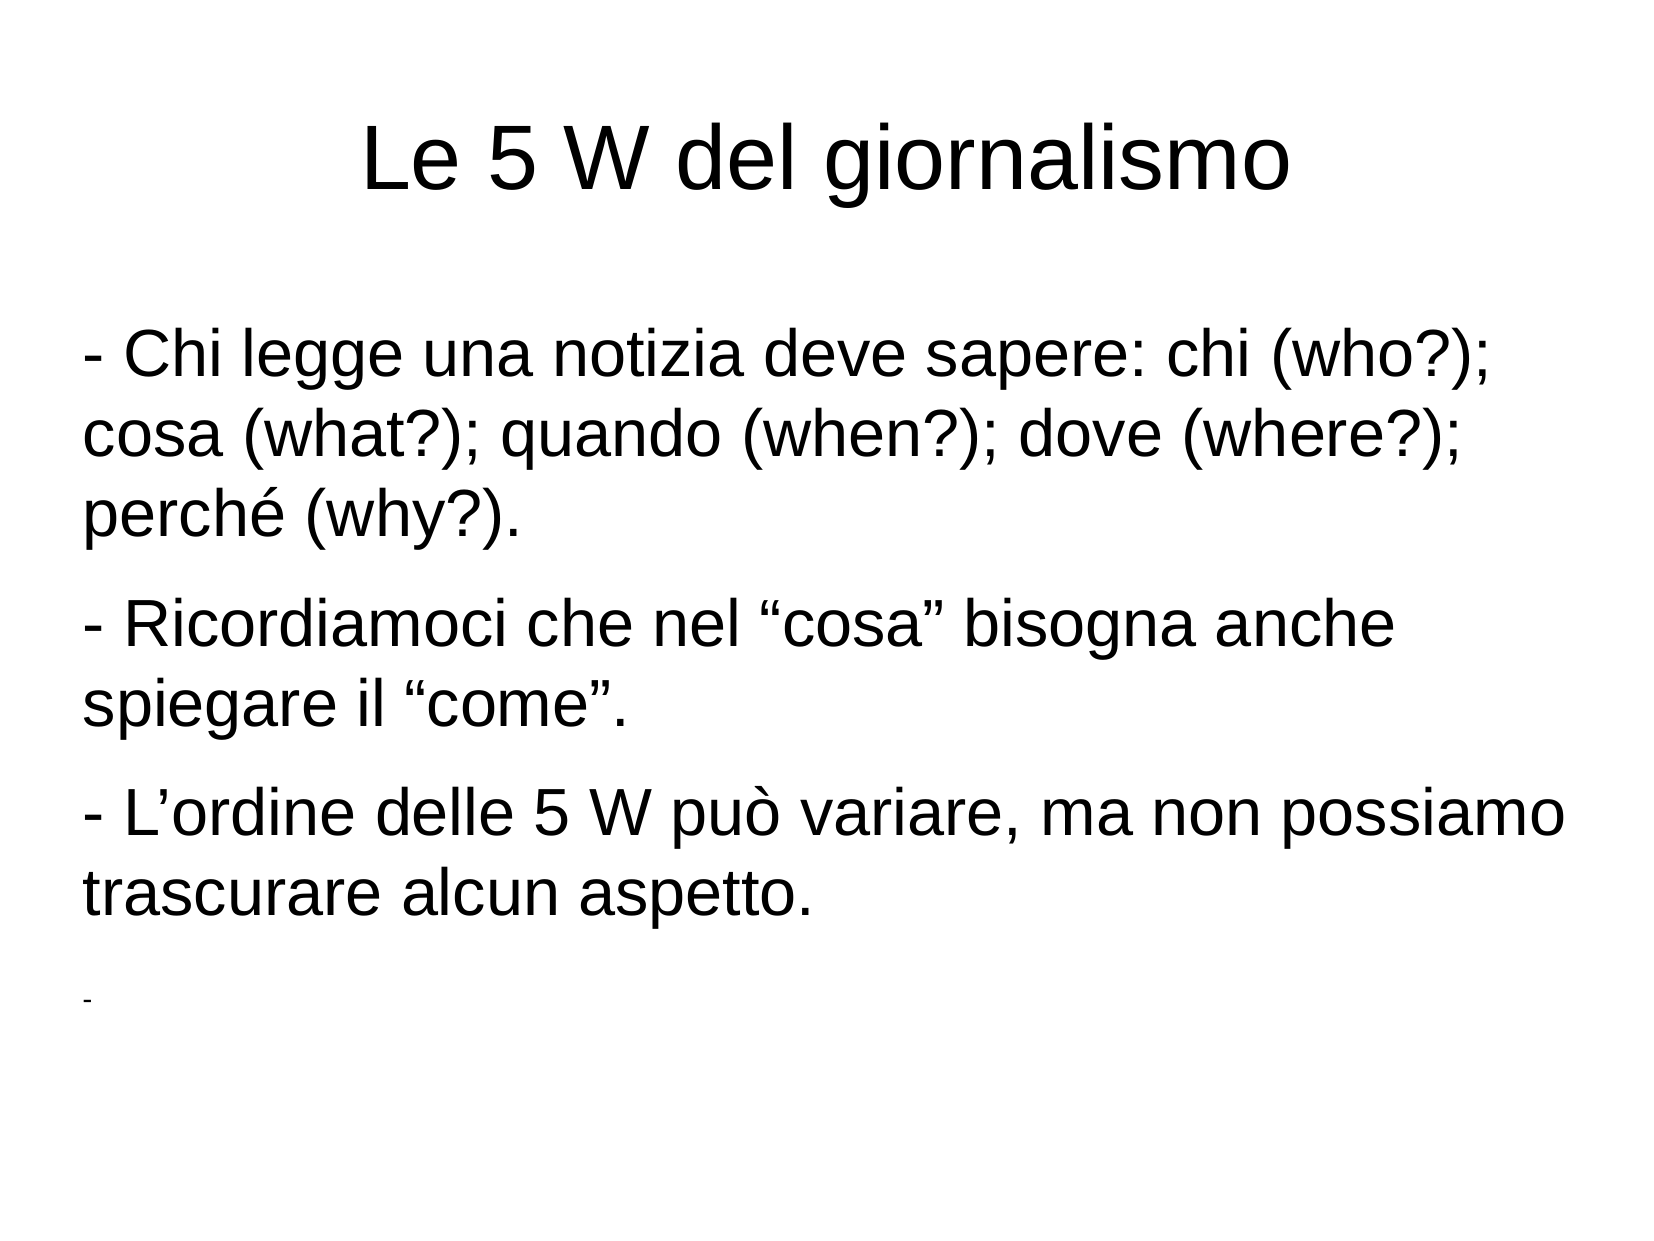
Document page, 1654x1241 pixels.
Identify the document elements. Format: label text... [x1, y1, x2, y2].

title Le 5 W del giornalismo [82, 49, 1571, 257]
list - Chi legge una notizia deve sapere: chi (who?); cosa (what?); quando (when?); dove (where?); perché (why?). - Ricordiamoci che nel “cosa” bisogna anche spiegare il “come”. - L’ordine delle 5 W può variare, ma non possiamo trascurare alcun aspetto. [82, 290, 1571, 1109]
